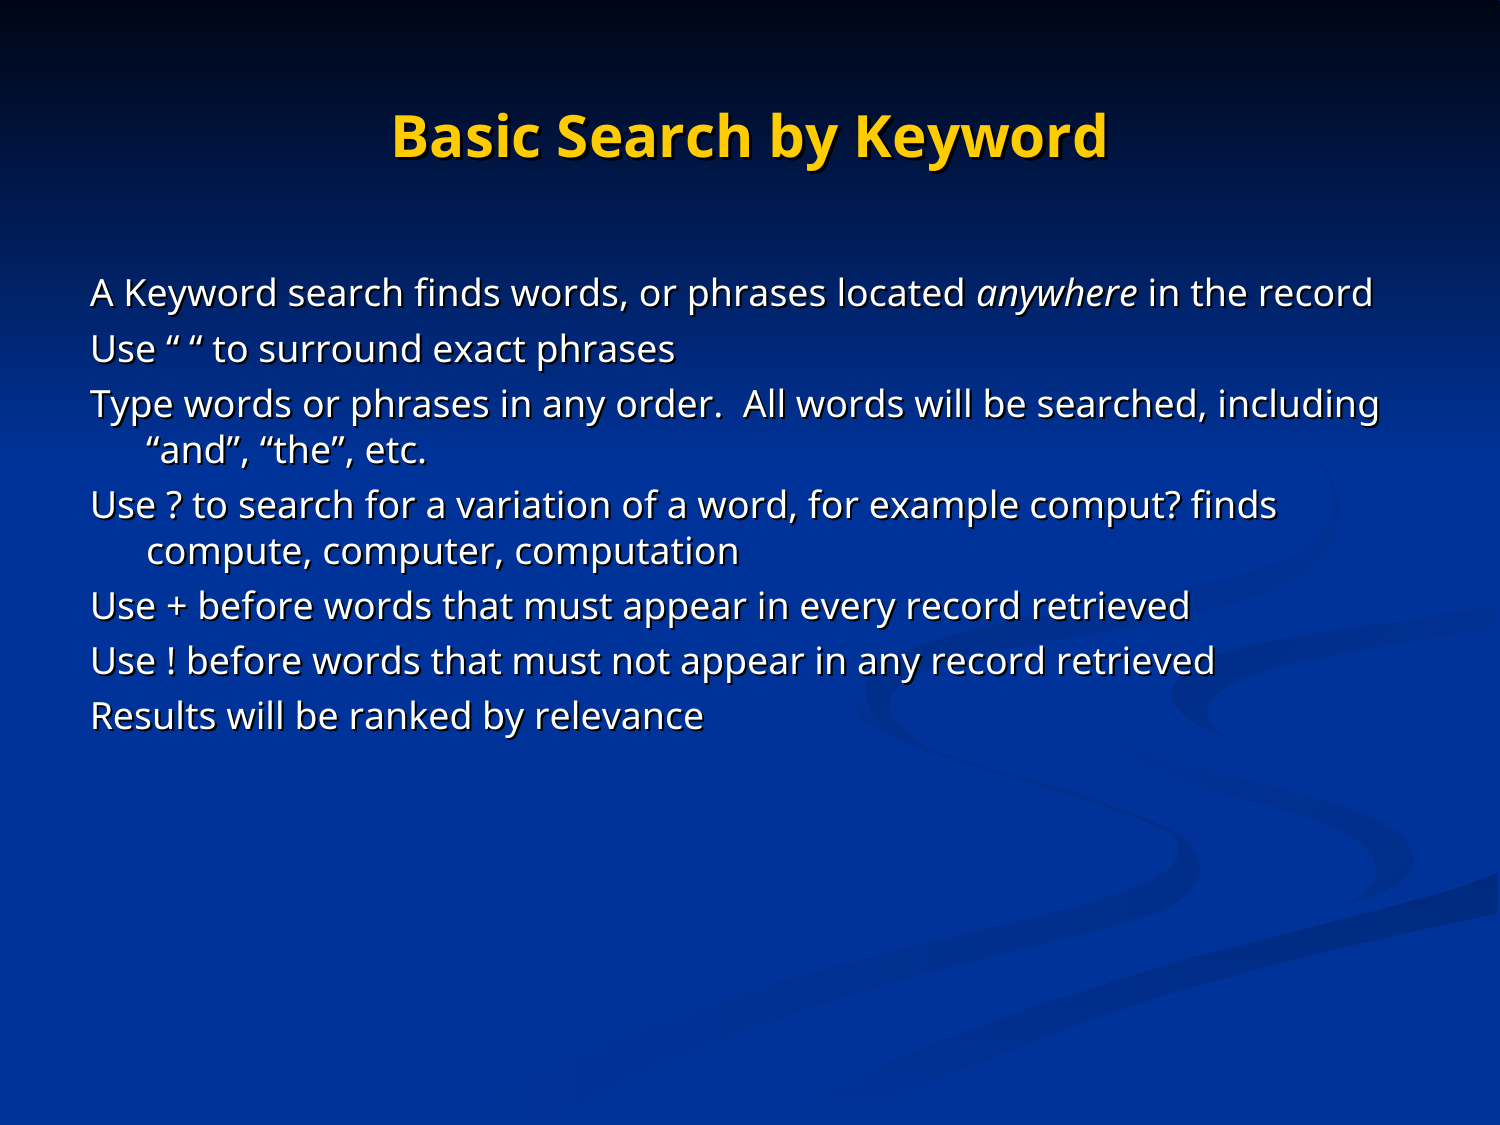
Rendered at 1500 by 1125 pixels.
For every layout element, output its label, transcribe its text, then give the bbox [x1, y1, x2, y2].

title Basic Search by Keyword [75, 92, 1426, 178]
list A Keyword search finds words, or phrases located anywhere in the record Use “ “ to surround exact phrases Type words or phrases in any order. All words will be searched, including “and”, “the”, etc. Use ? to search for a variation of a word, for example comput? finds compute, computer, computation Use + before words that must appear in every record retrieved Use ! before words that must not appear in any record retrieved Results will be ranked by relevance [75, 262, 1426, 739]
